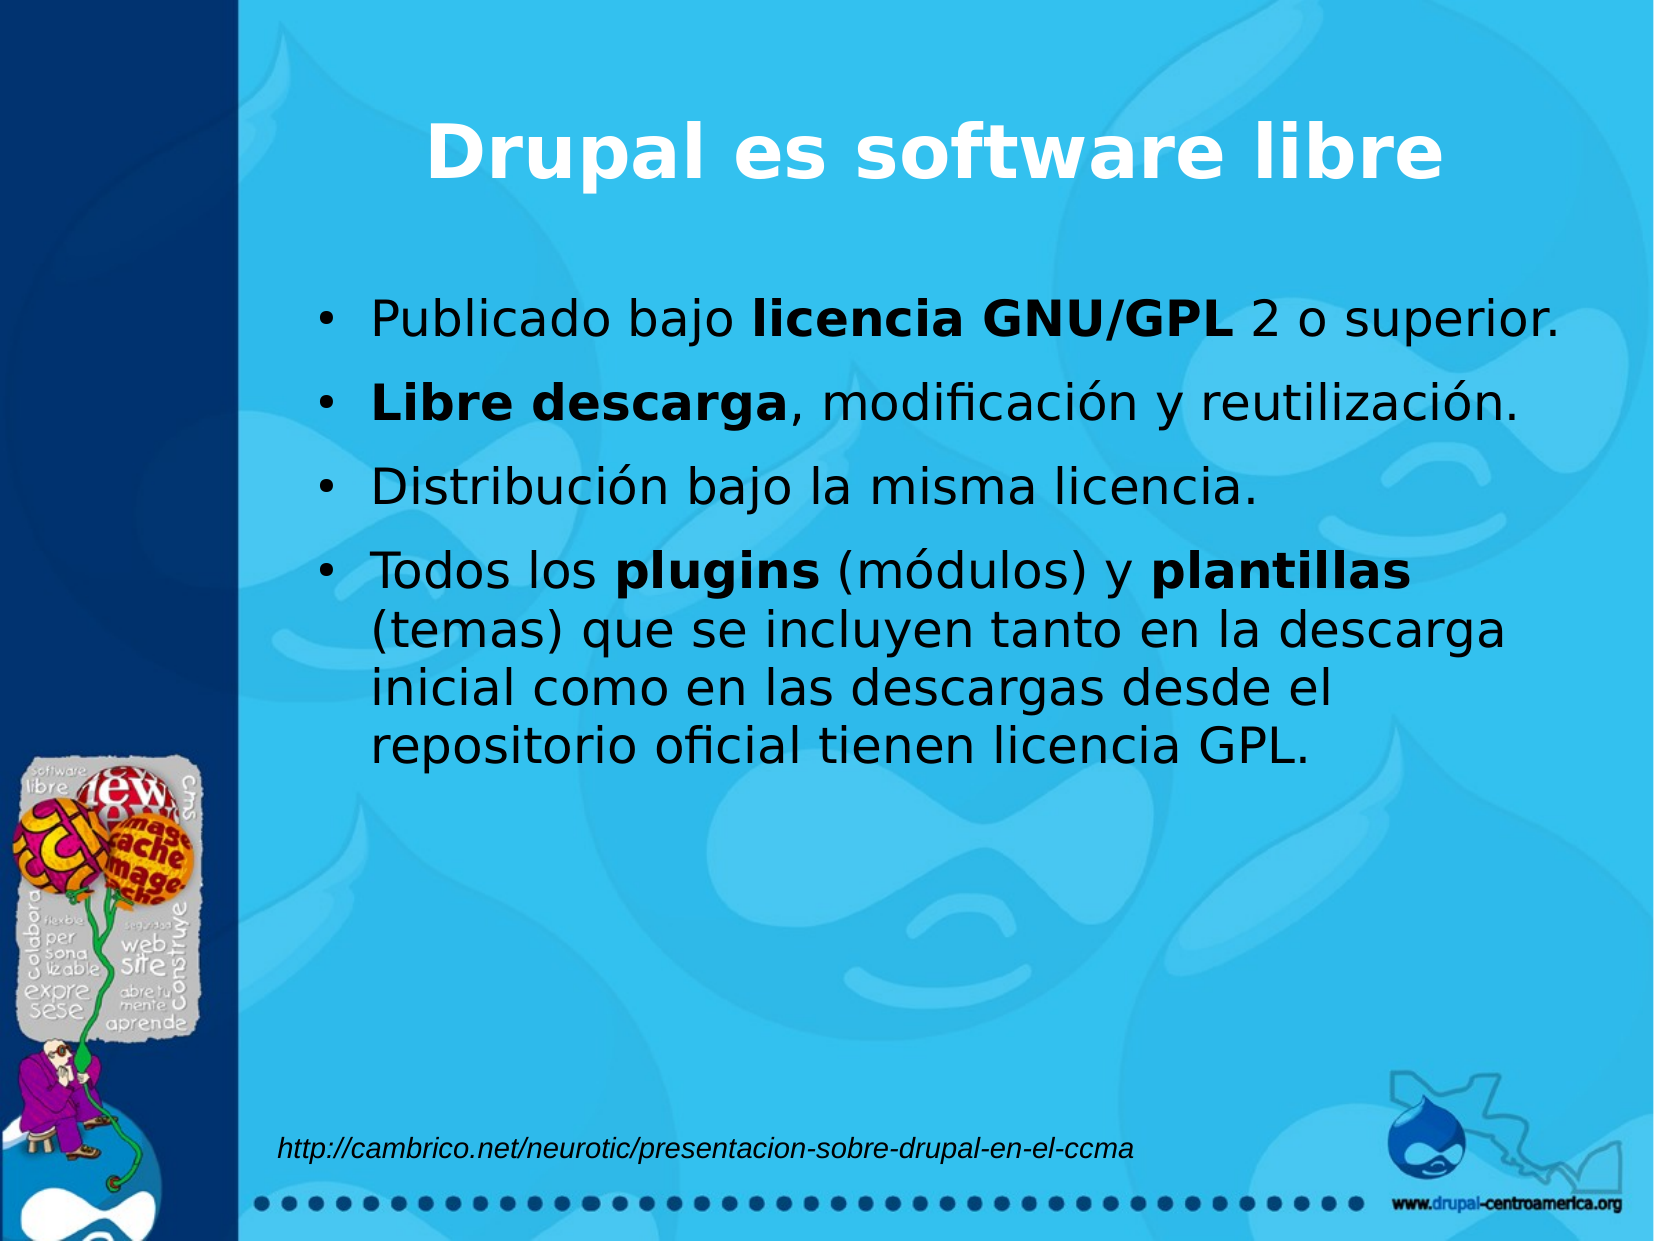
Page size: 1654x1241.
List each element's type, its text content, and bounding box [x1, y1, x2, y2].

picture [0, 0, 1654, 1241]
text_box http://cambrico.net/neurotic/presentacion-sobre-drupal-en-el-ccma [262, 1125, 1351, 1173]
list Publicado bajo licencia GNU/GPL 2 o superior. Libre descarga, modificación y reutilización. Distribución bajo la misma licencia. Todos los plugins (módulos) y plantillas (temas) que se incluyen tanto en la descarga inicial como en las descargas desde el repositorio oficial tienen licencia GPL. [300, 290, 1571, 1109]
title Drupal es software libre [300, 56, 1571, 250]
